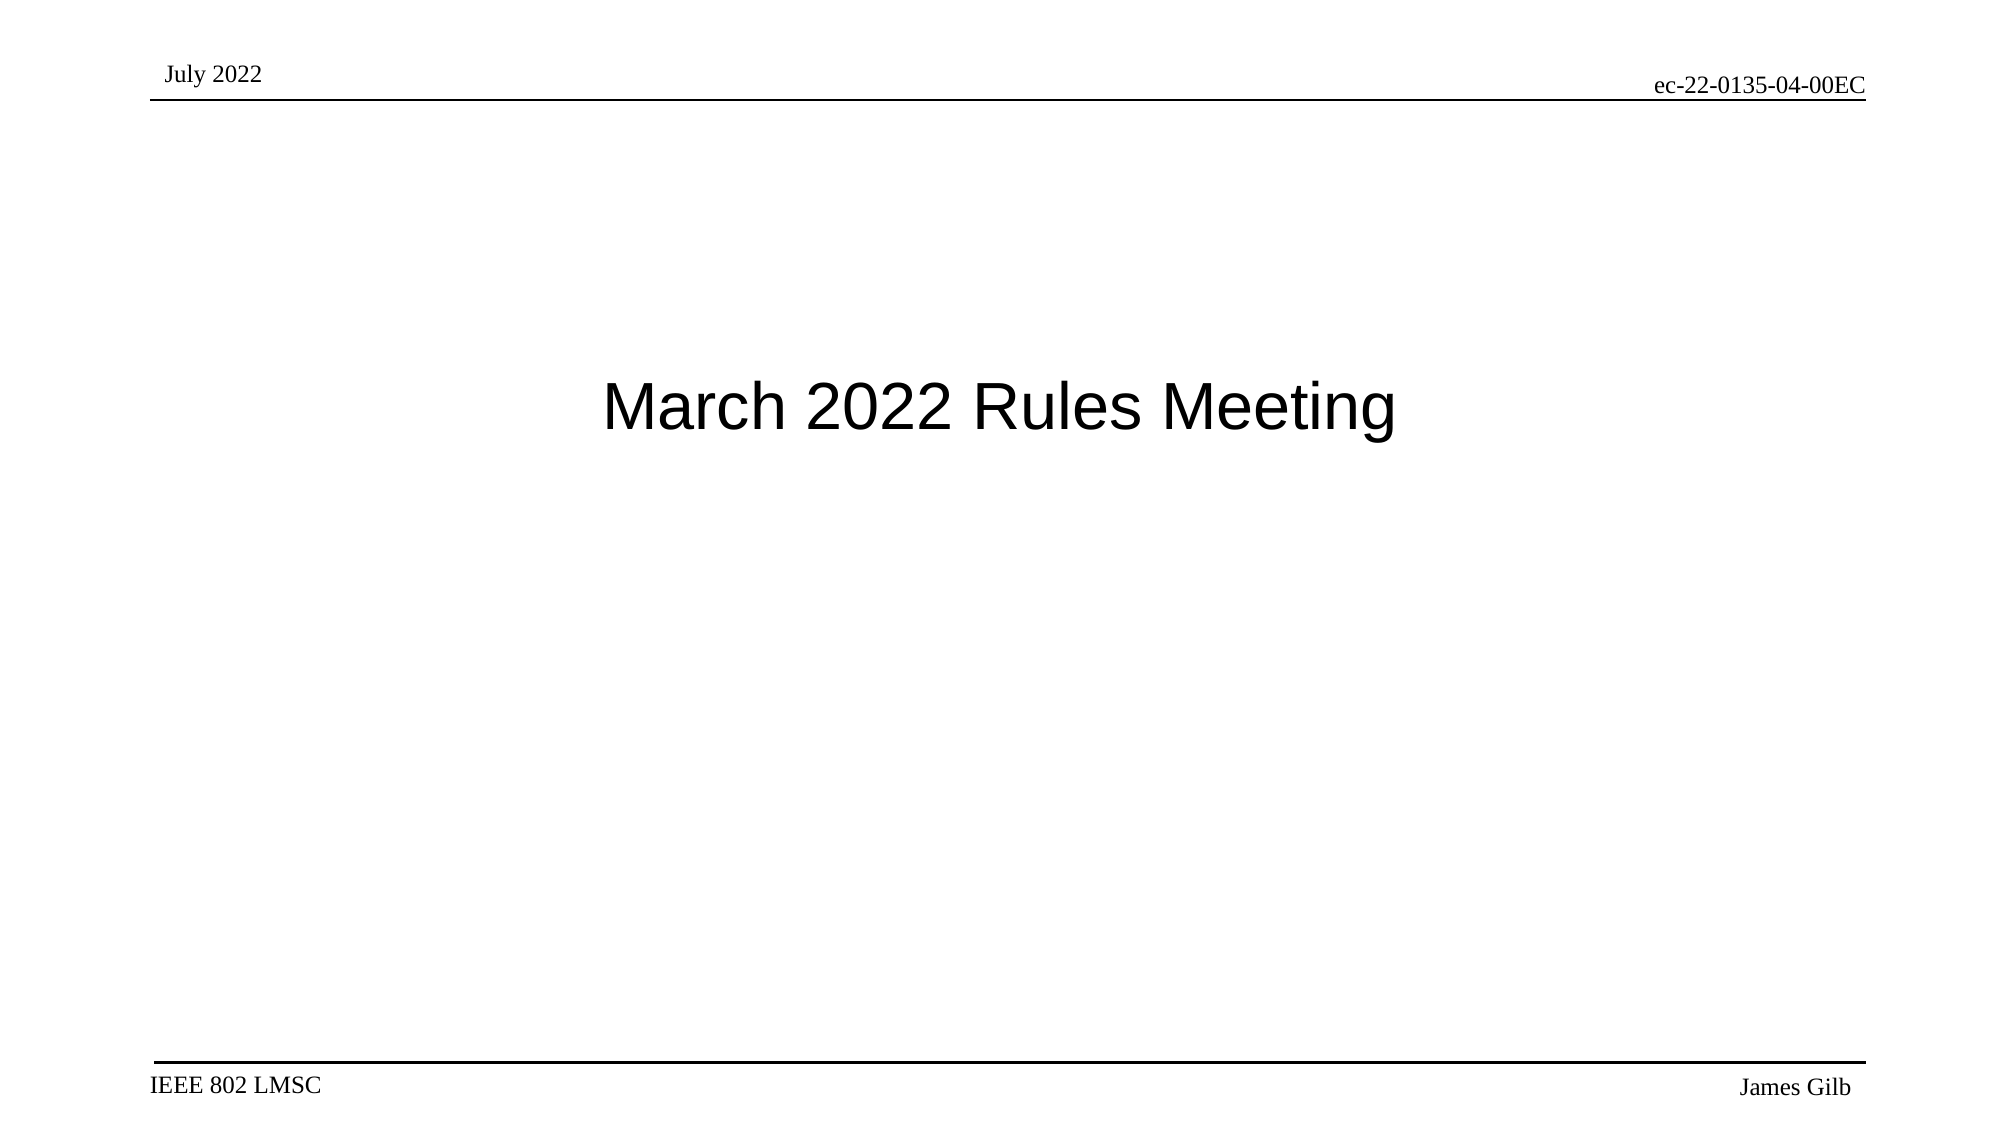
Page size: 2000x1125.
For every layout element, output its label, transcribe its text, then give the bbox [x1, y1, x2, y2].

subtitle March 2022 Rules Meeting [125, 112, 1876, 693]
